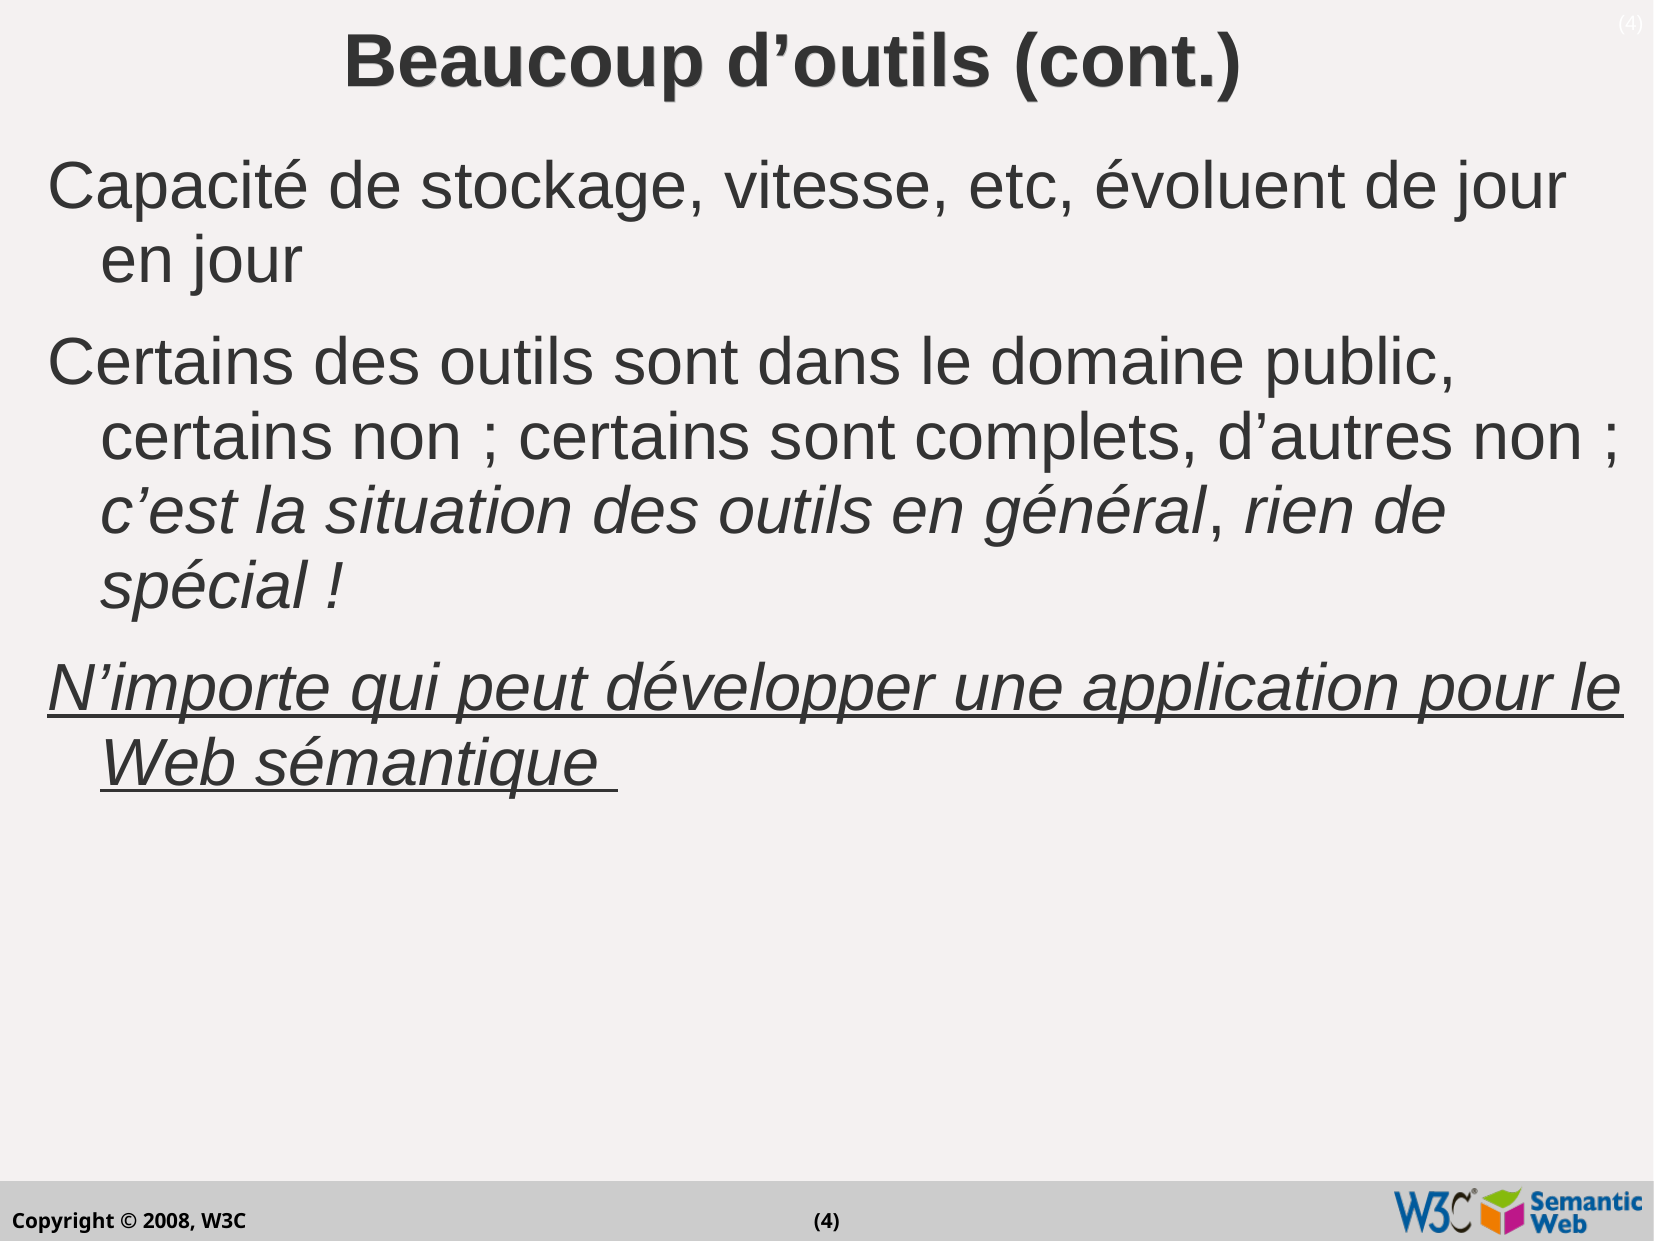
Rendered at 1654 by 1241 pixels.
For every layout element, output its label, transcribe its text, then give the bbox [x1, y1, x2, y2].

list Capacité de stockage, vitesse, etc, évoluent de jour en jour Certains des outils sont dans le domaine public, certains non ; certains sont complets, d’autres non ; c’est la situation des outils en général, rien de spécial ! N’importe qui peut développer une application pour le Web sémantique [29, 147, 1624, 1119]
picture [1394, 1185, 1642, 1235]
title Beaucoup d’outils (cont.) [93, 0, 1493, 119]
